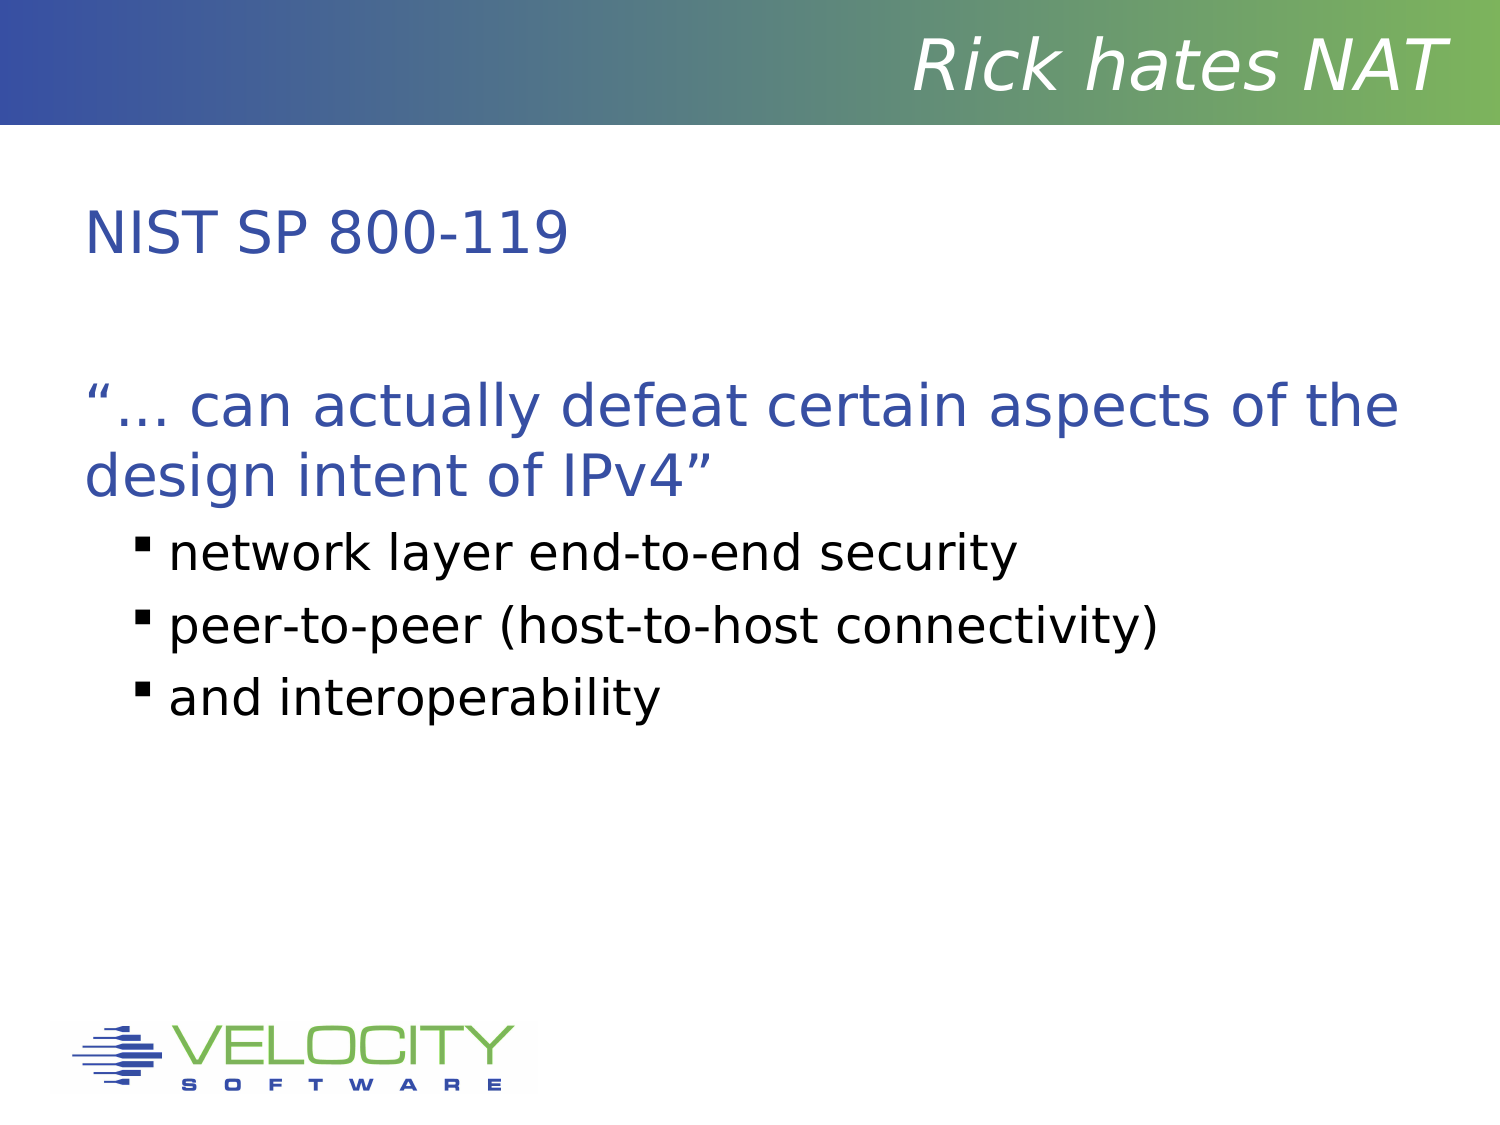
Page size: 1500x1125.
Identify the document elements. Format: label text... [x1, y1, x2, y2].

picture [50, 1021, 538, 1094]
title Rick hates NAT [62, 12, 1463, 113]
list NIST SP 800-119 “... can actually defeat certain aspects of the design intent of IPv4” network layer end-to-end security peer-to-peer (host-to-host connectivity) and interoperability [70, 187, 1438, 988]
